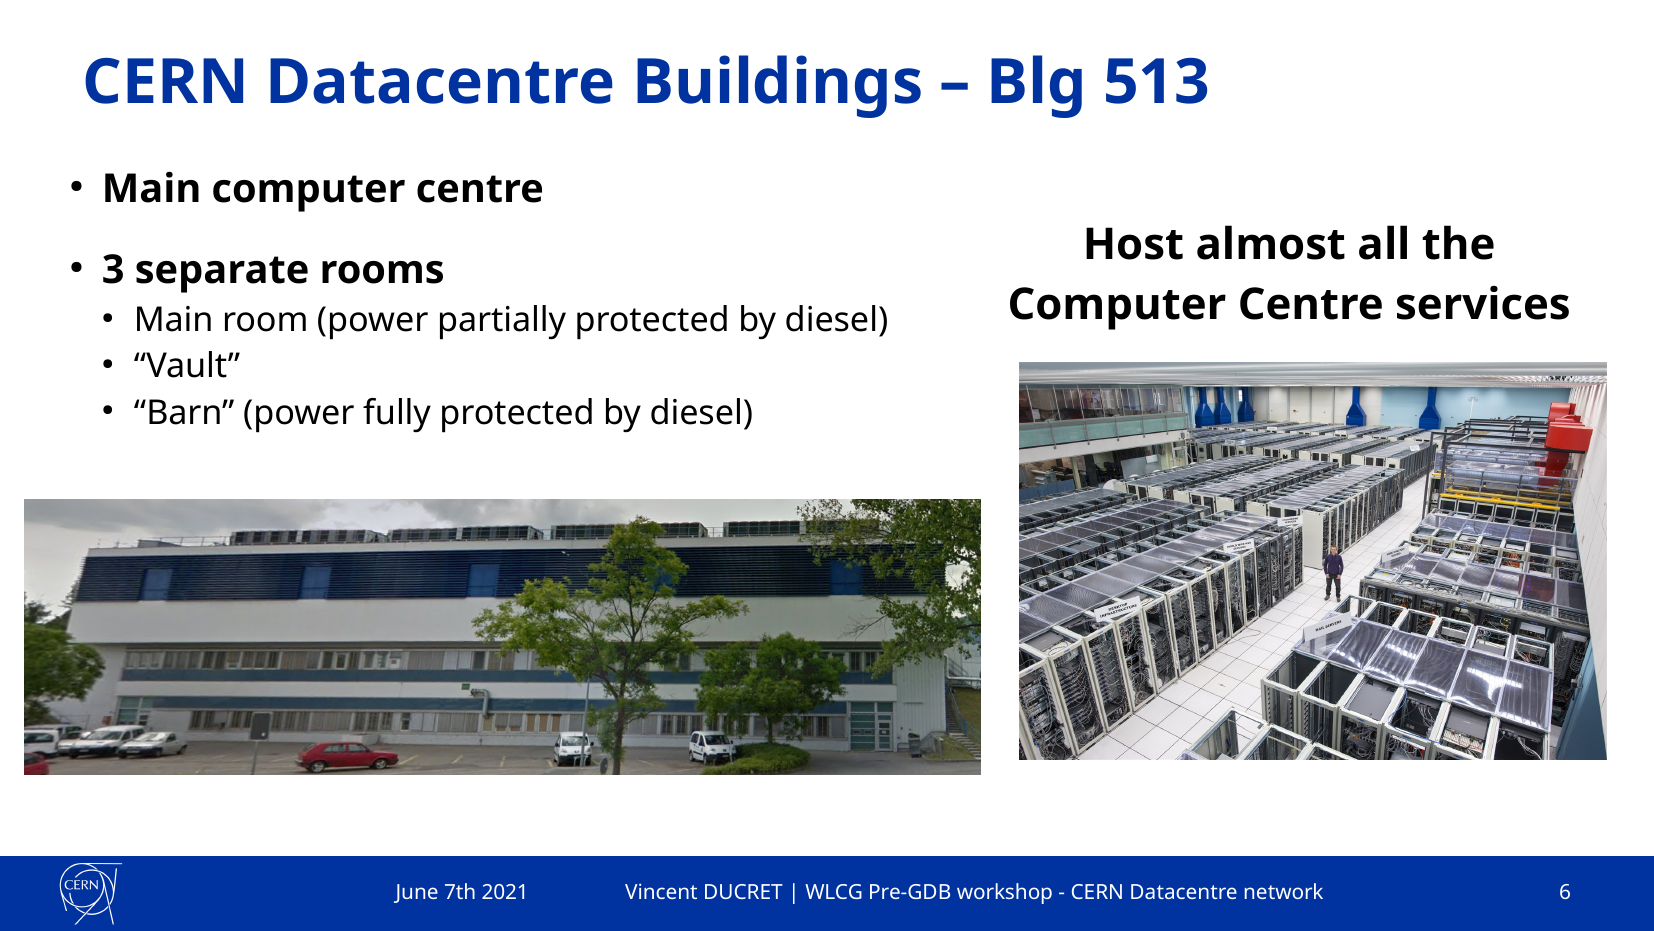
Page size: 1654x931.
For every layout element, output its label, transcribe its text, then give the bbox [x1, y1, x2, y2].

picture [24, 499, 981, 775]
list Main computer centre 3 separate rooms Main room (power partially protected by diesel) “Vault” “Barn” (power fully protected by diesel) [69, 160, 891, 485]
picture [56, 859, 127, 928]
list Host almost all the Computer Centre services [962, 213, 1582, 398]
title CERN Datacentre Buildings – Blg 513 [82, 37, 1571, 193]
picture [1019, 362, 1607, 760]
